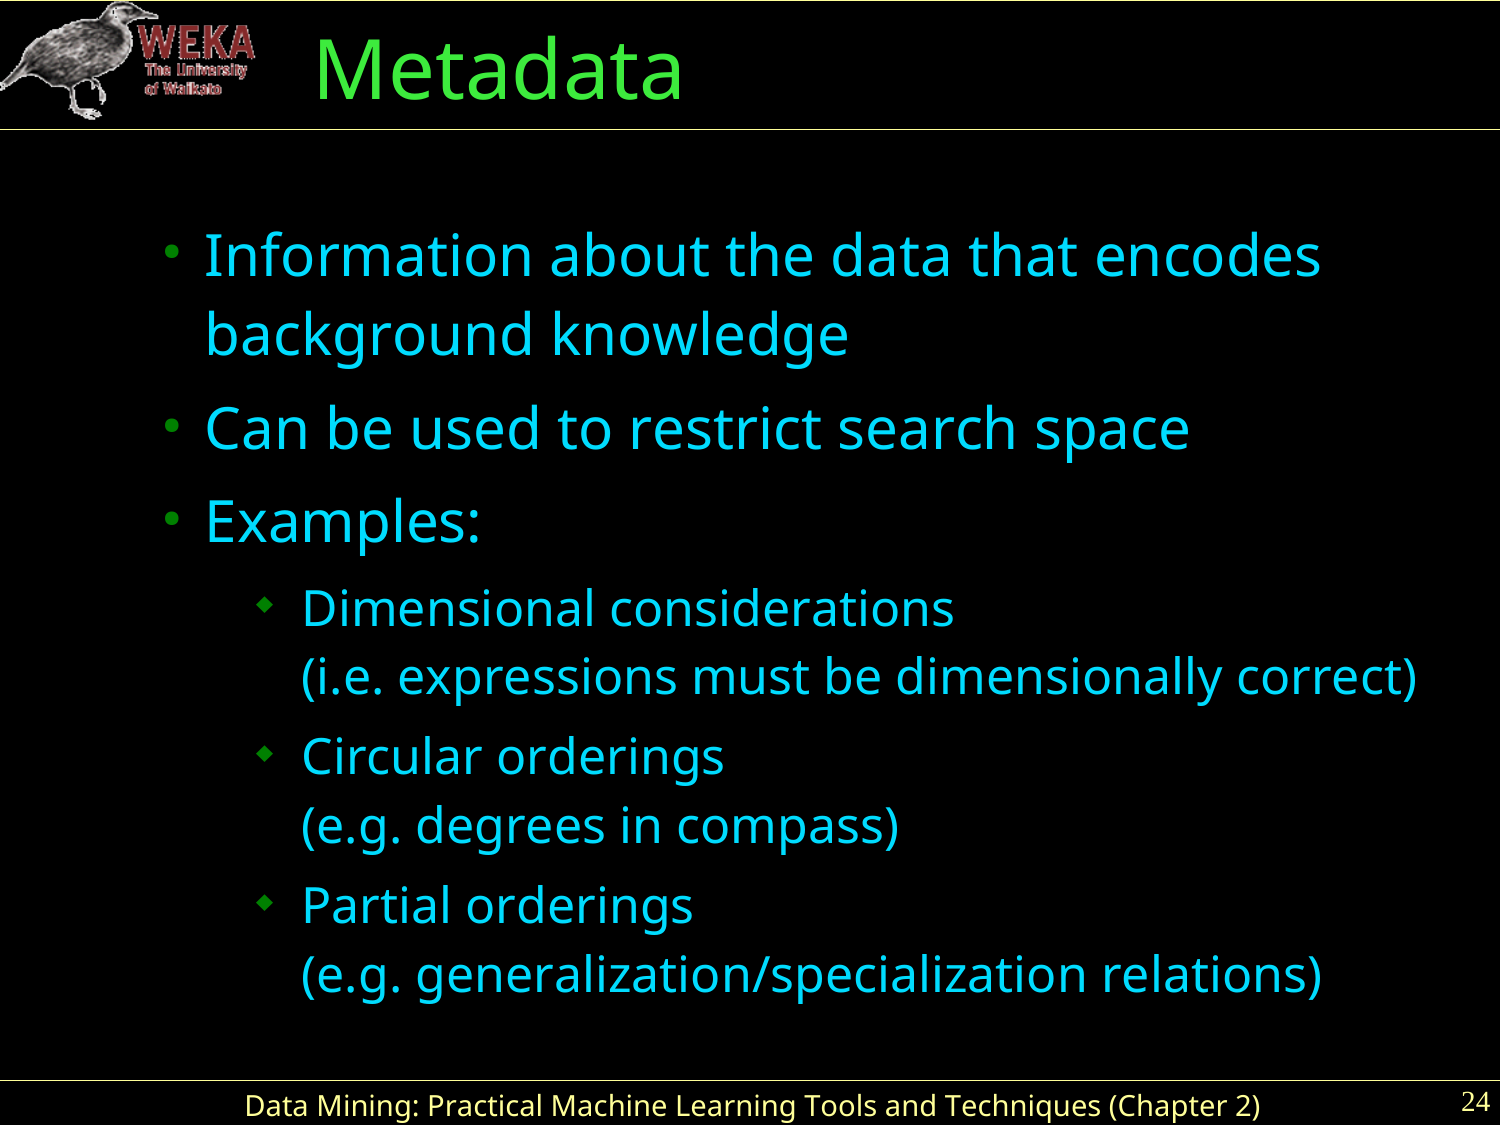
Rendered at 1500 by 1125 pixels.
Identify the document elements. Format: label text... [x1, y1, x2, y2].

text_box Information about the data that encodes background knowledge Can be used to restrict search space Examples: Dimensional considerations (i.e. expressions must be dimensionally correct) Circular orderings (e.g. degrees in compass) Partial orderings (e.g. generalization/specialization relations) [147, 206, 1447, 888]
picture [0, 1, 266, 129]
title Metadata [297, 0, 1500, 148]
